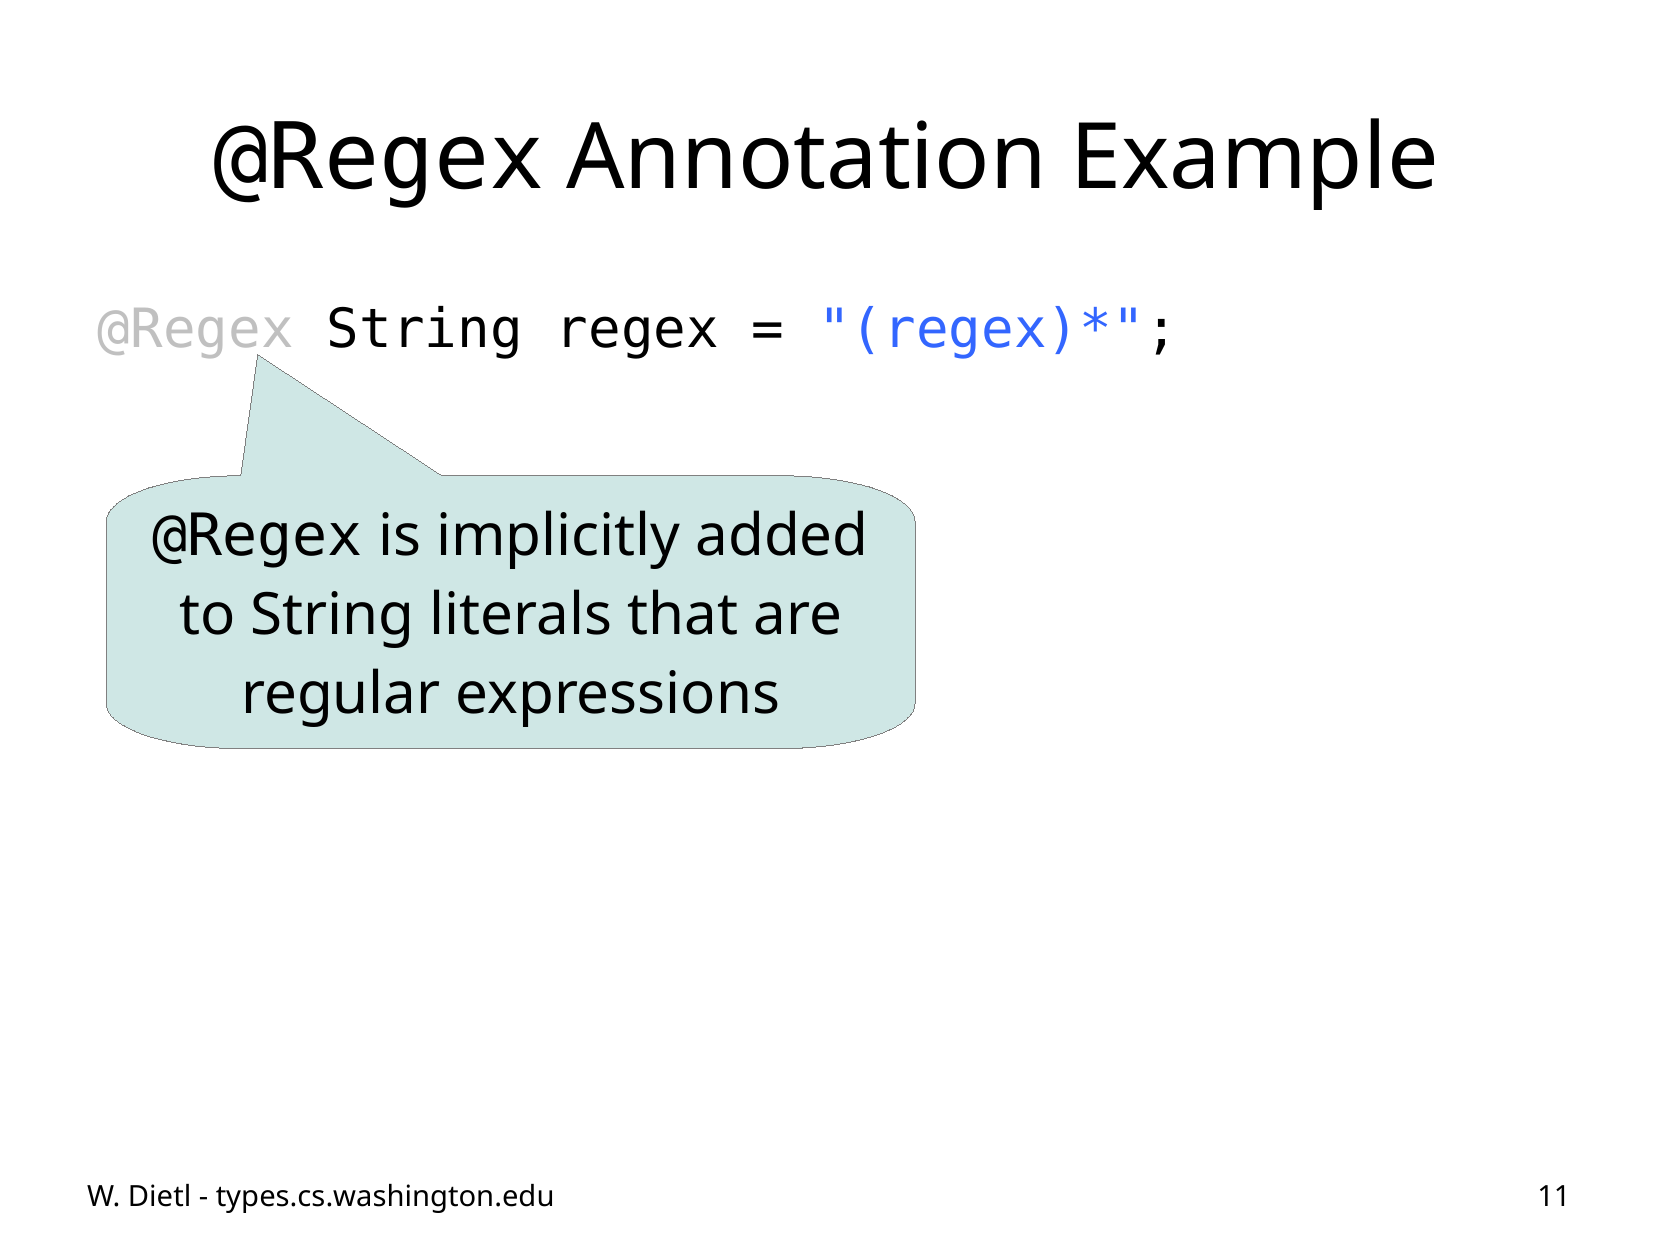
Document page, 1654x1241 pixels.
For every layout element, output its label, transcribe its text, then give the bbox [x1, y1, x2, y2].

text_box @Regex is implicitly added to String literals that are regular expressions [106, 354, 916, 749]
list @Regex String regex = "(regex)*"; [82, 290, 1571, 1109]
title @Regex Annotation Example [82, 49, 1571, 257]
